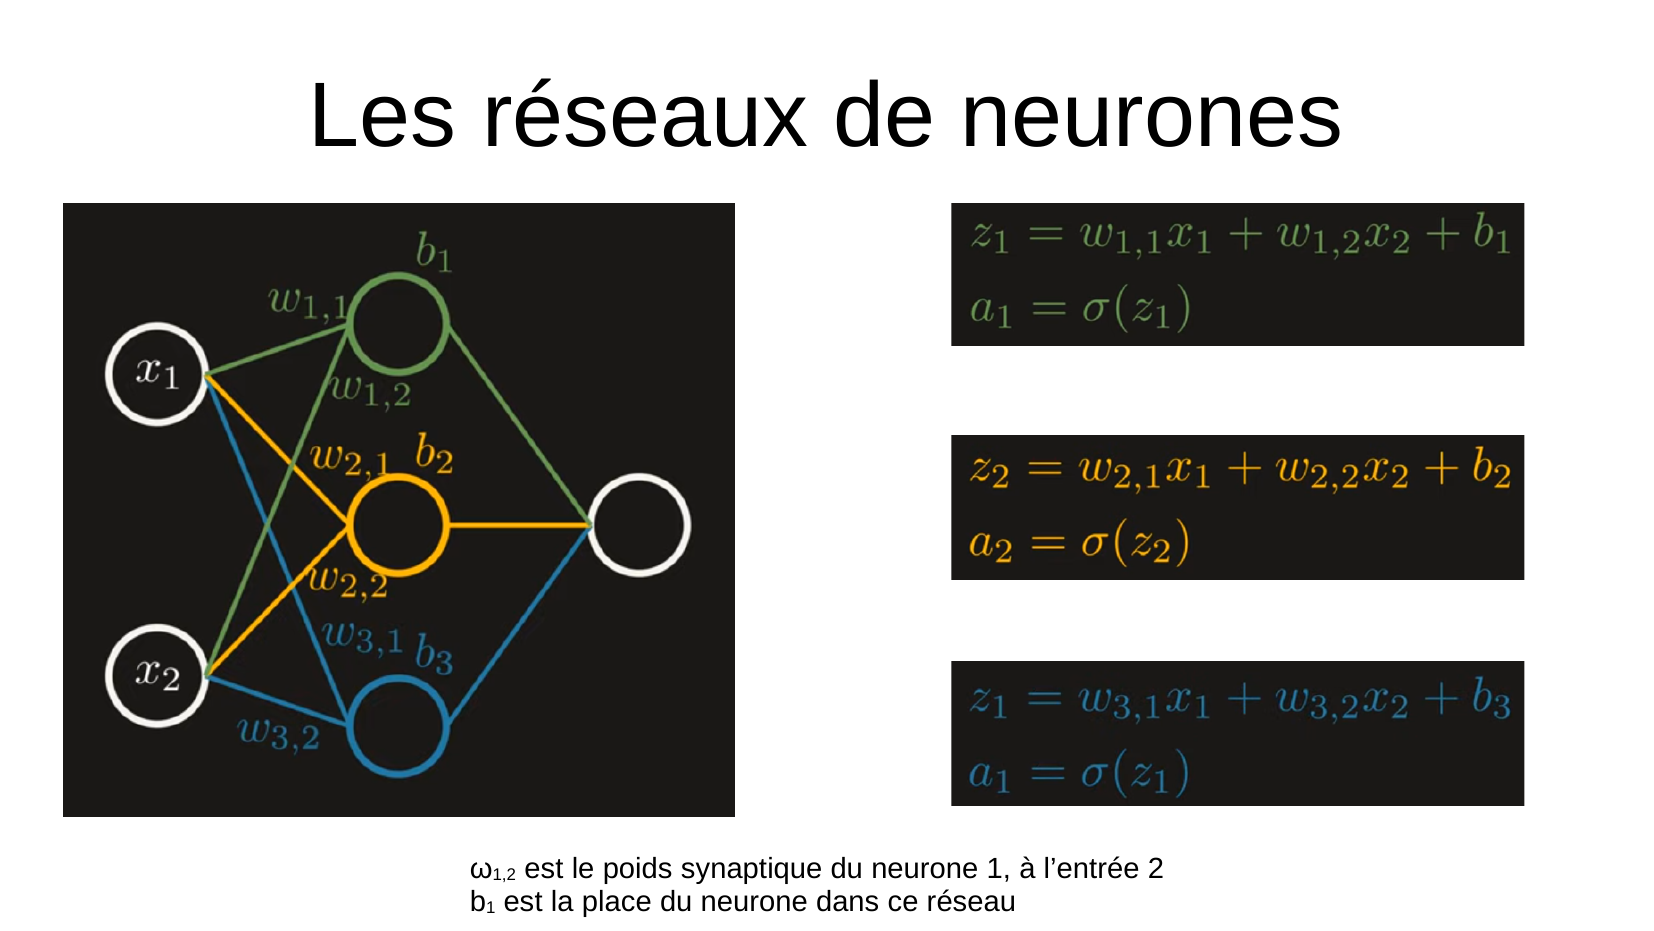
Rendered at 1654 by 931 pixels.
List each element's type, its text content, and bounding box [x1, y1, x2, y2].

picture [951, 203, 1525, 346]
title Les réseaux de neurones [82, 37, 1571, 193]
picture [63, 203, 735, 817]
picture [951, 661, 1525, 806]
picture [951, 435, 1525, 580]
text_box ω1,2 est le poids synaptique du neurone 1, à l’entrée 2 b1 est la place du neurone dans ce réseau [454, 844, 1200, 931]
